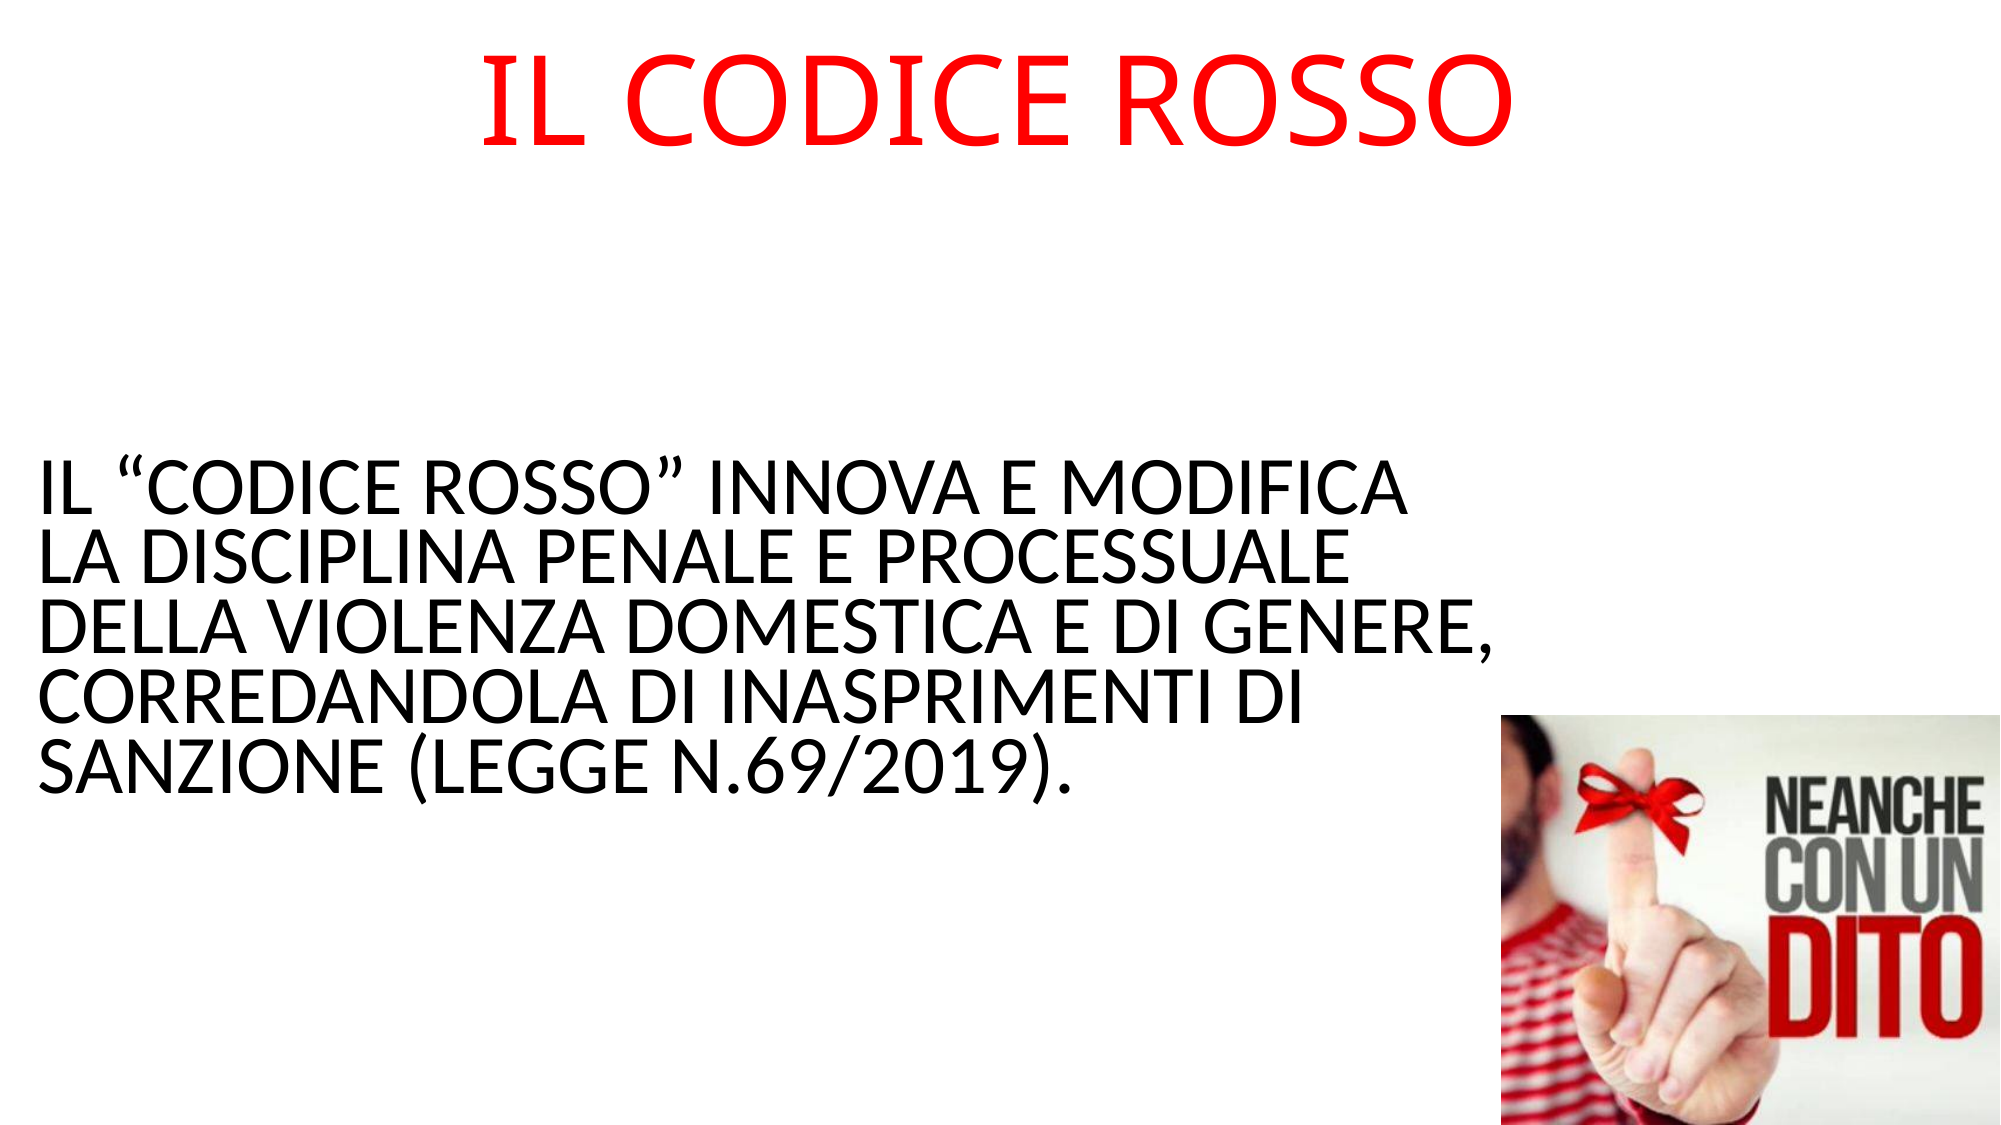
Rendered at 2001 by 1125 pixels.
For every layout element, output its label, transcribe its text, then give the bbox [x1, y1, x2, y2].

picture [1501, 715, 2000, 1125]
subtitle IL “CODICE ROSSO” INNOVA E MODIFICA LA DISCIPLINA PENALE E PROCESSUALE DELLA VIOLENZA DOMESTICA E DI GENERE, CORREDANDOLA DI INASPRIMENTI DI SANZIONE (LEGGE N.69/2019). [17, 450, 1518, 860]
title IL CODICE ROSSO [249, 0, 1750, 181]
